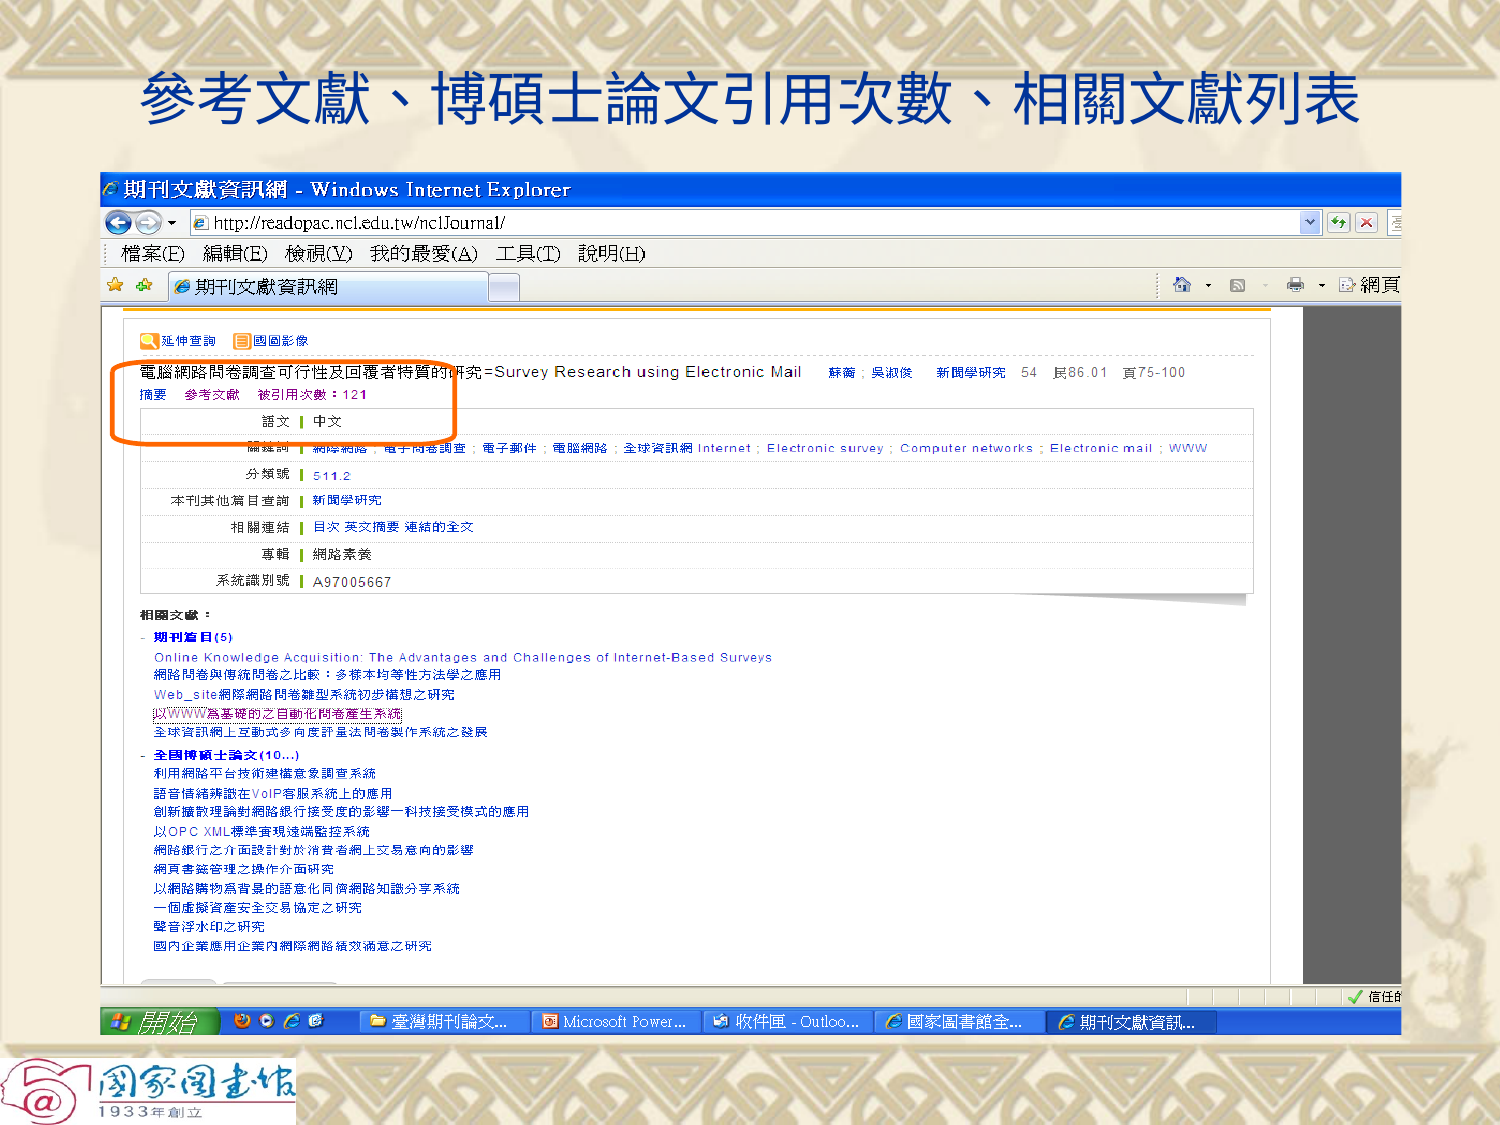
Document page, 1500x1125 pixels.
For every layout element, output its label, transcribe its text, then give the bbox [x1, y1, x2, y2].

picture [0, 0, 1500, 1125]
title 參考文獻、博碩士論文引用次數、相關文獻列表 [53, 45, 1447, 149]
